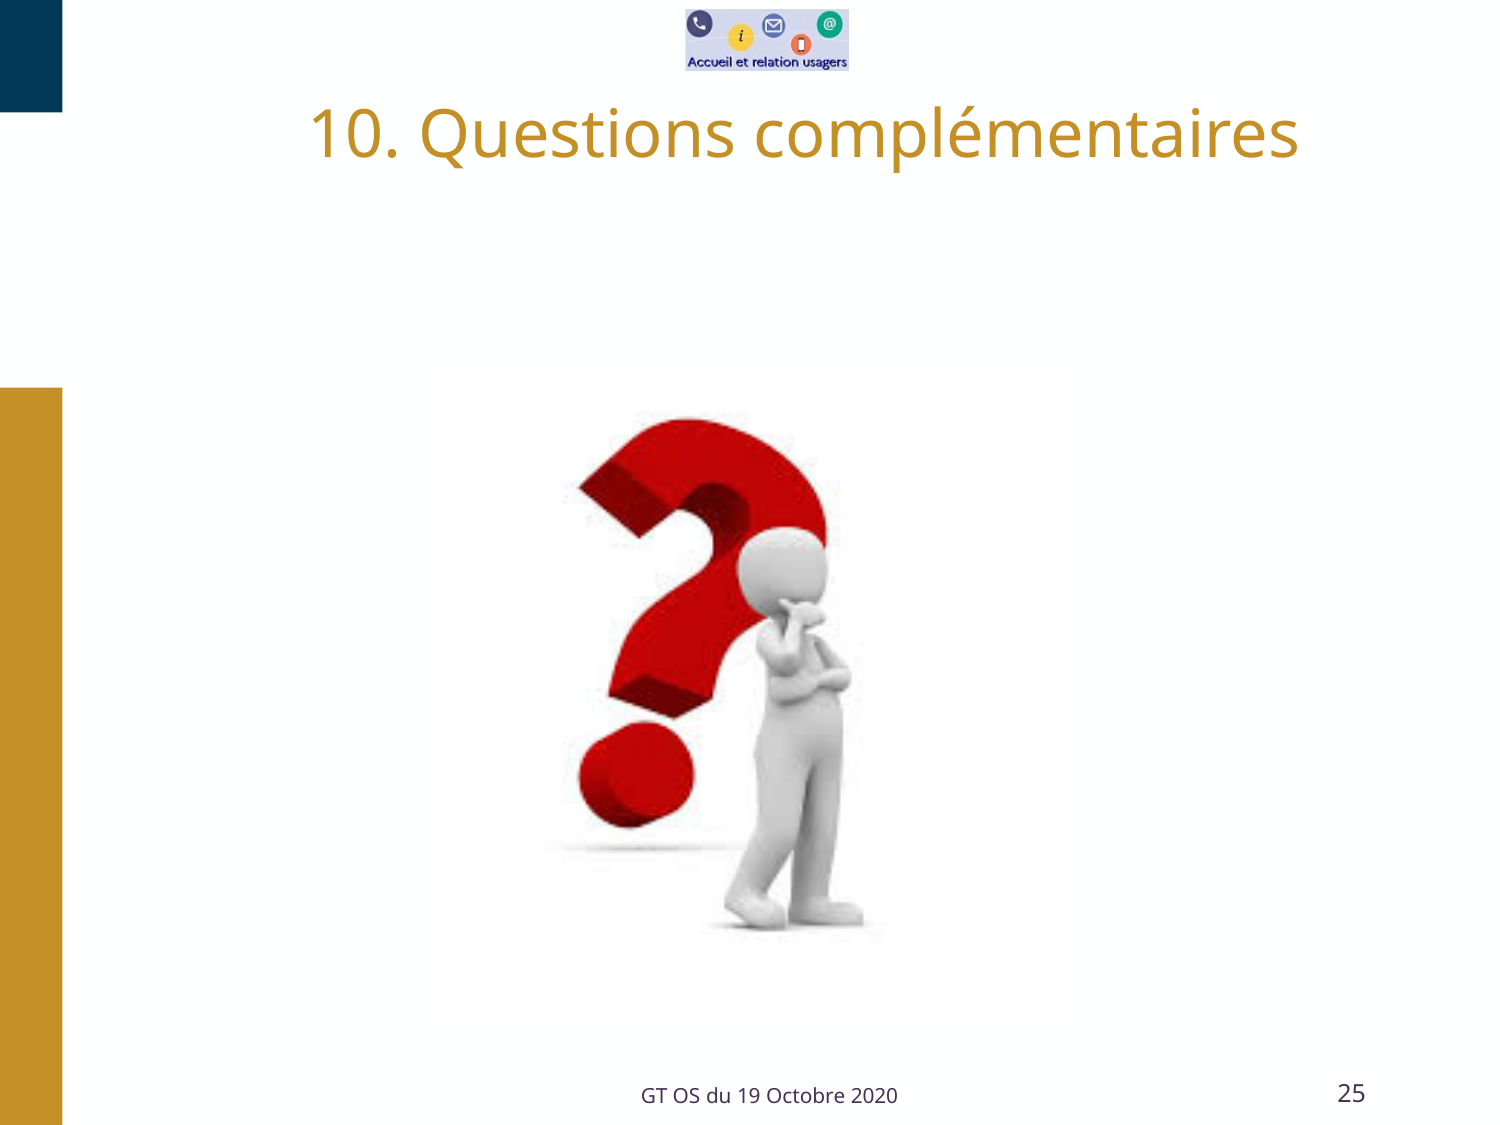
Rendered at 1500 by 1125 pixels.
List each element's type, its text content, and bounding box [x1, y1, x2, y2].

title 10. Questions complémentaires [307, 79, 1440, 190]
picture [425, 366, 1075, 1016]
picture [685, 9, 849, 71]
